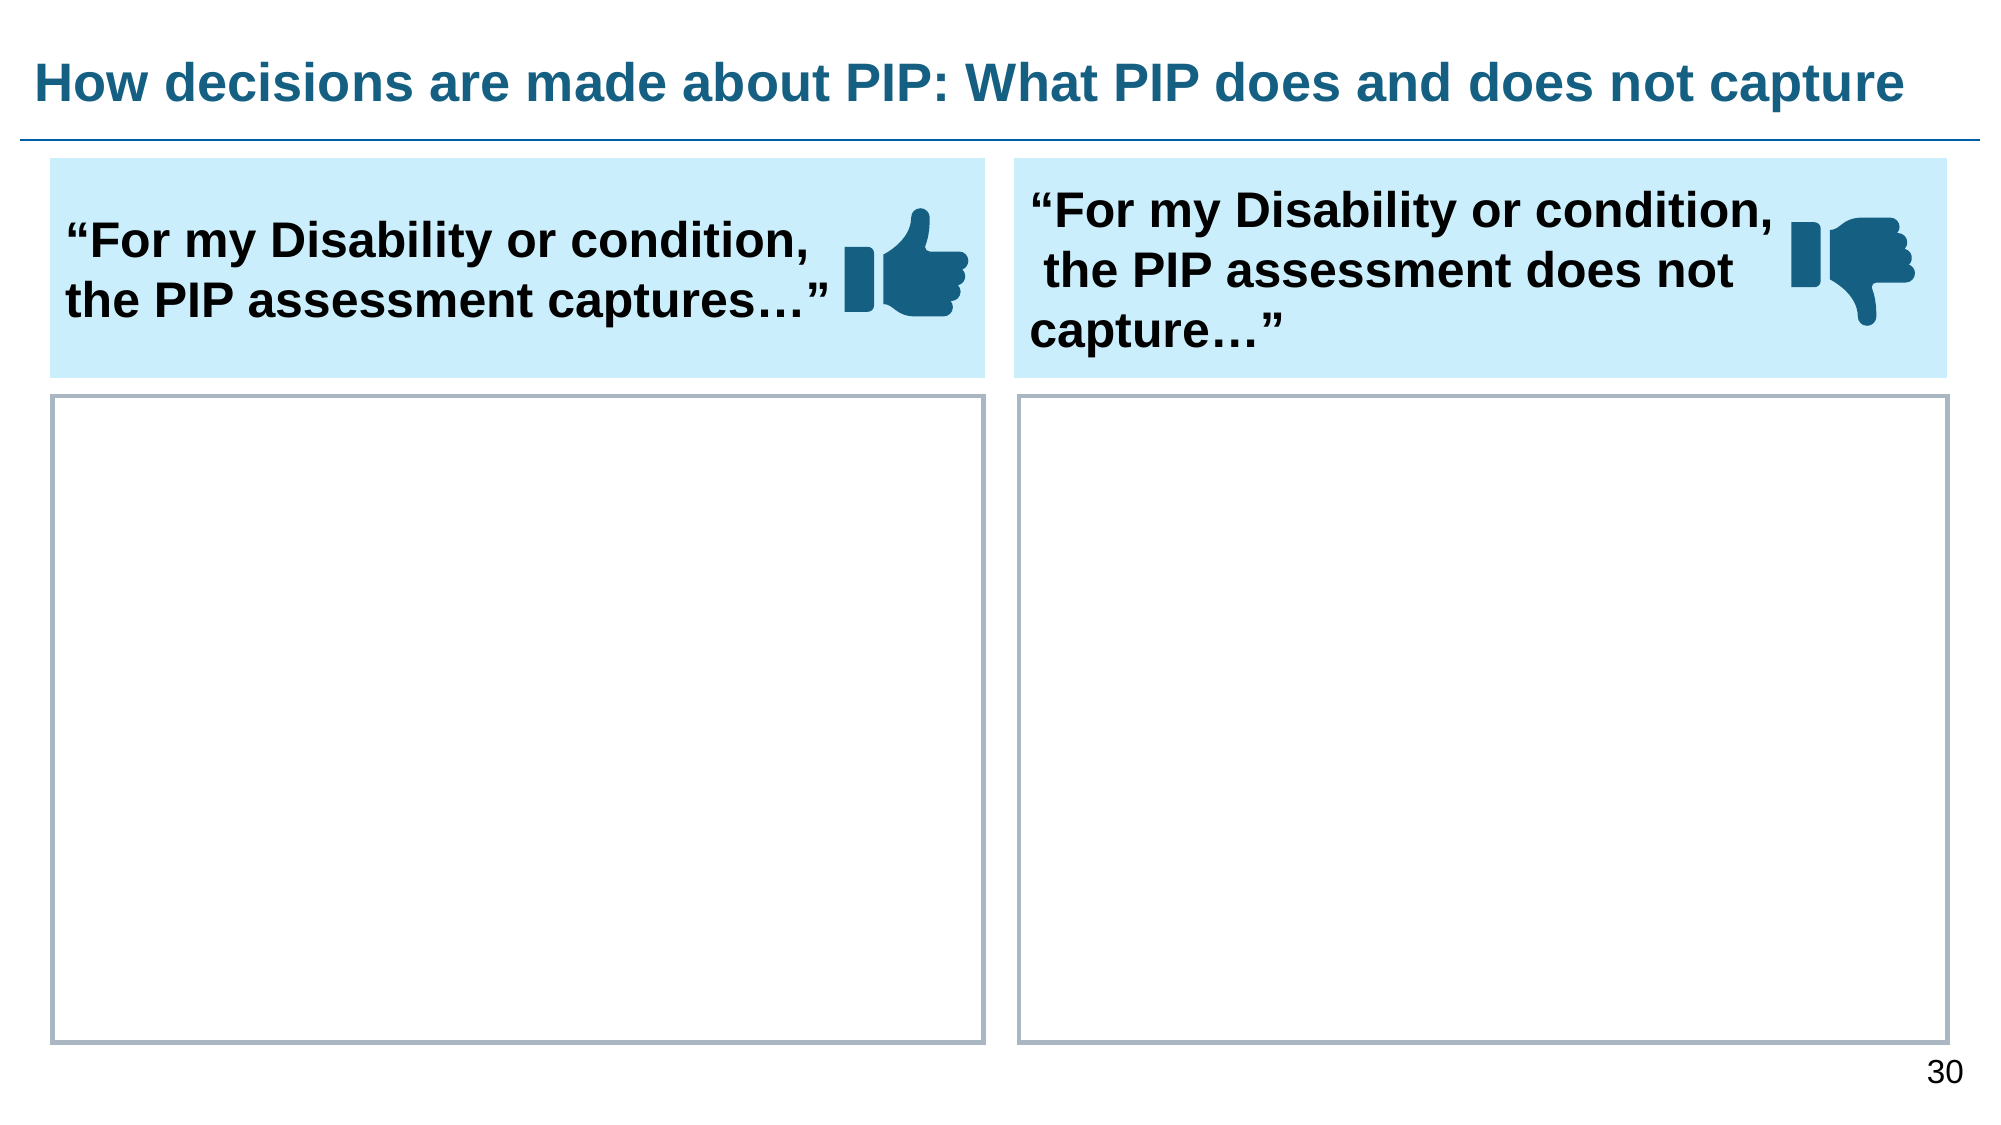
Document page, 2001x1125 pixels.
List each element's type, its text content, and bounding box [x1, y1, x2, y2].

text_box [1019, 395, 1983, 1103]
text_box “For my Disability or condition, the PIP assessment does not capture…” [1014, 158, 1947, 378]
picture [1778, 196, 1929, 347]
picture [831, 187, 982, 338]
text_box “For my Disability or condition, the PIP assessment captures…” [50, 158, 985, 378]
list [52, 395, 984, 1043]
title How decisions are made about PIP: What PIP does and does not capture [19, 47, 1981, 141]
